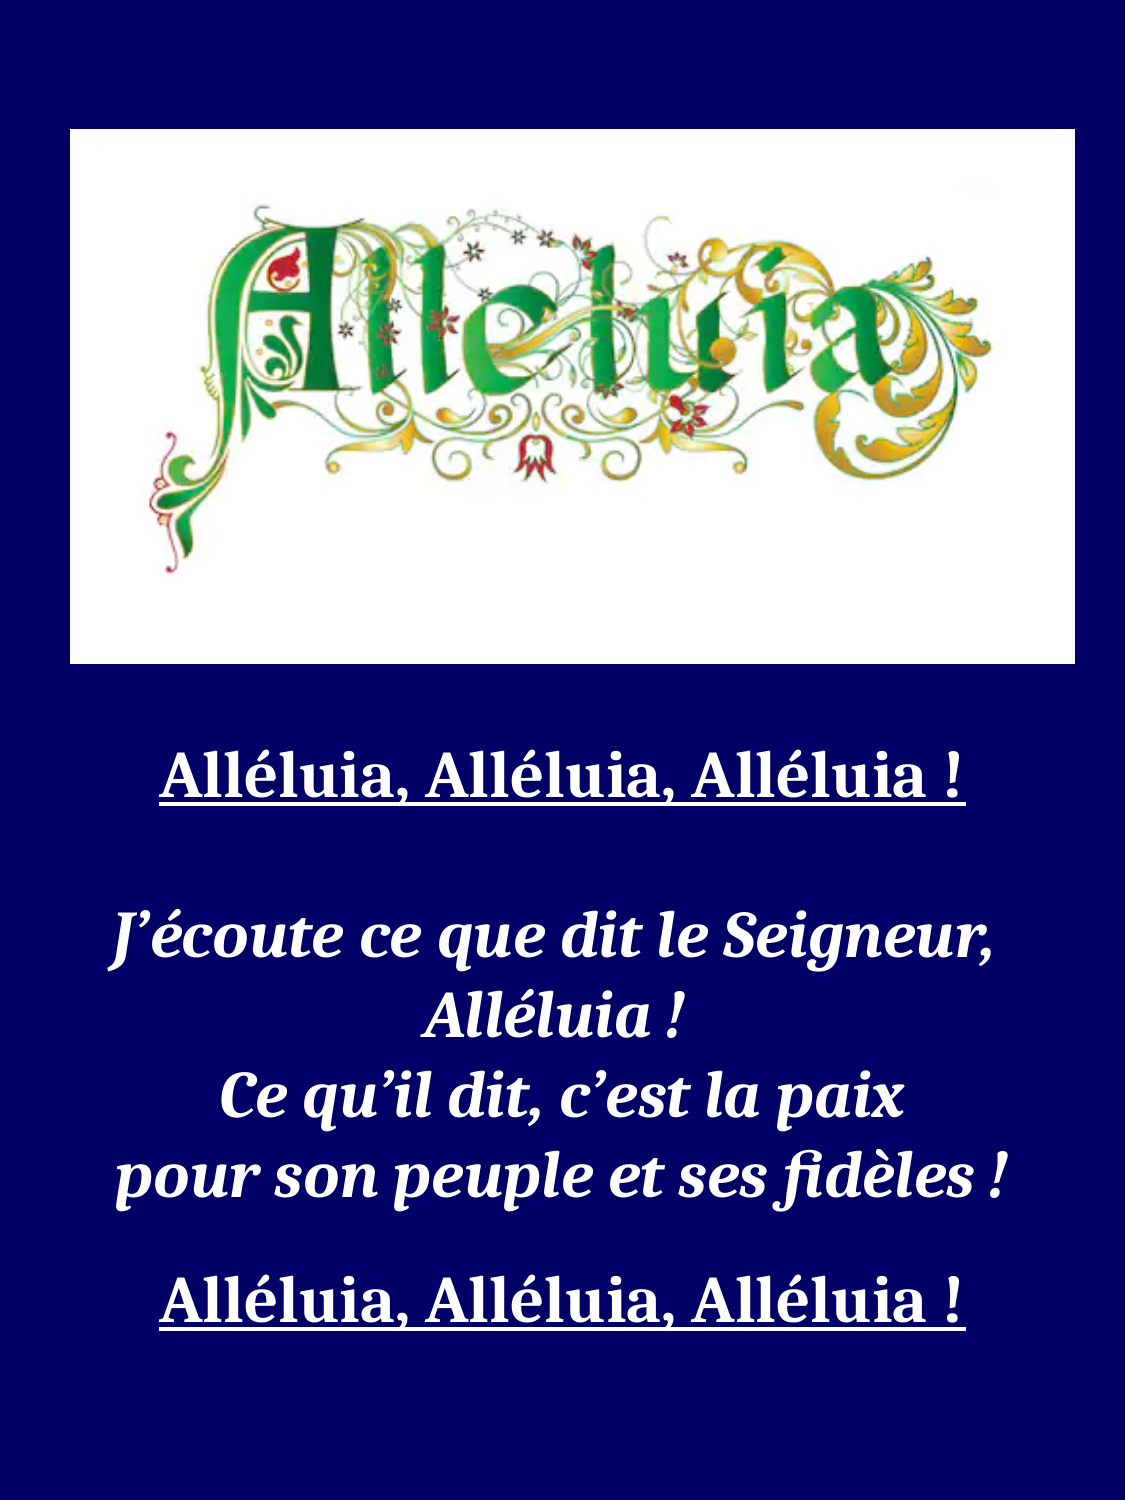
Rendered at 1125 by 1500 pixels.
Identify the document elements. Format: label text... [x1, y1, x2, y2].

text_box Alléluia, Alléluia, Alléluia ! J’écoute ce que dit le Seigneur, Alléluia ! Ce qu’il dit, c’est la paix pour son peuple et ses fidèles ! Alléluia, Alléluia, Alléluia ! [0, 238, 1125, 1494]
picture [70, 129, 1075, 664]
